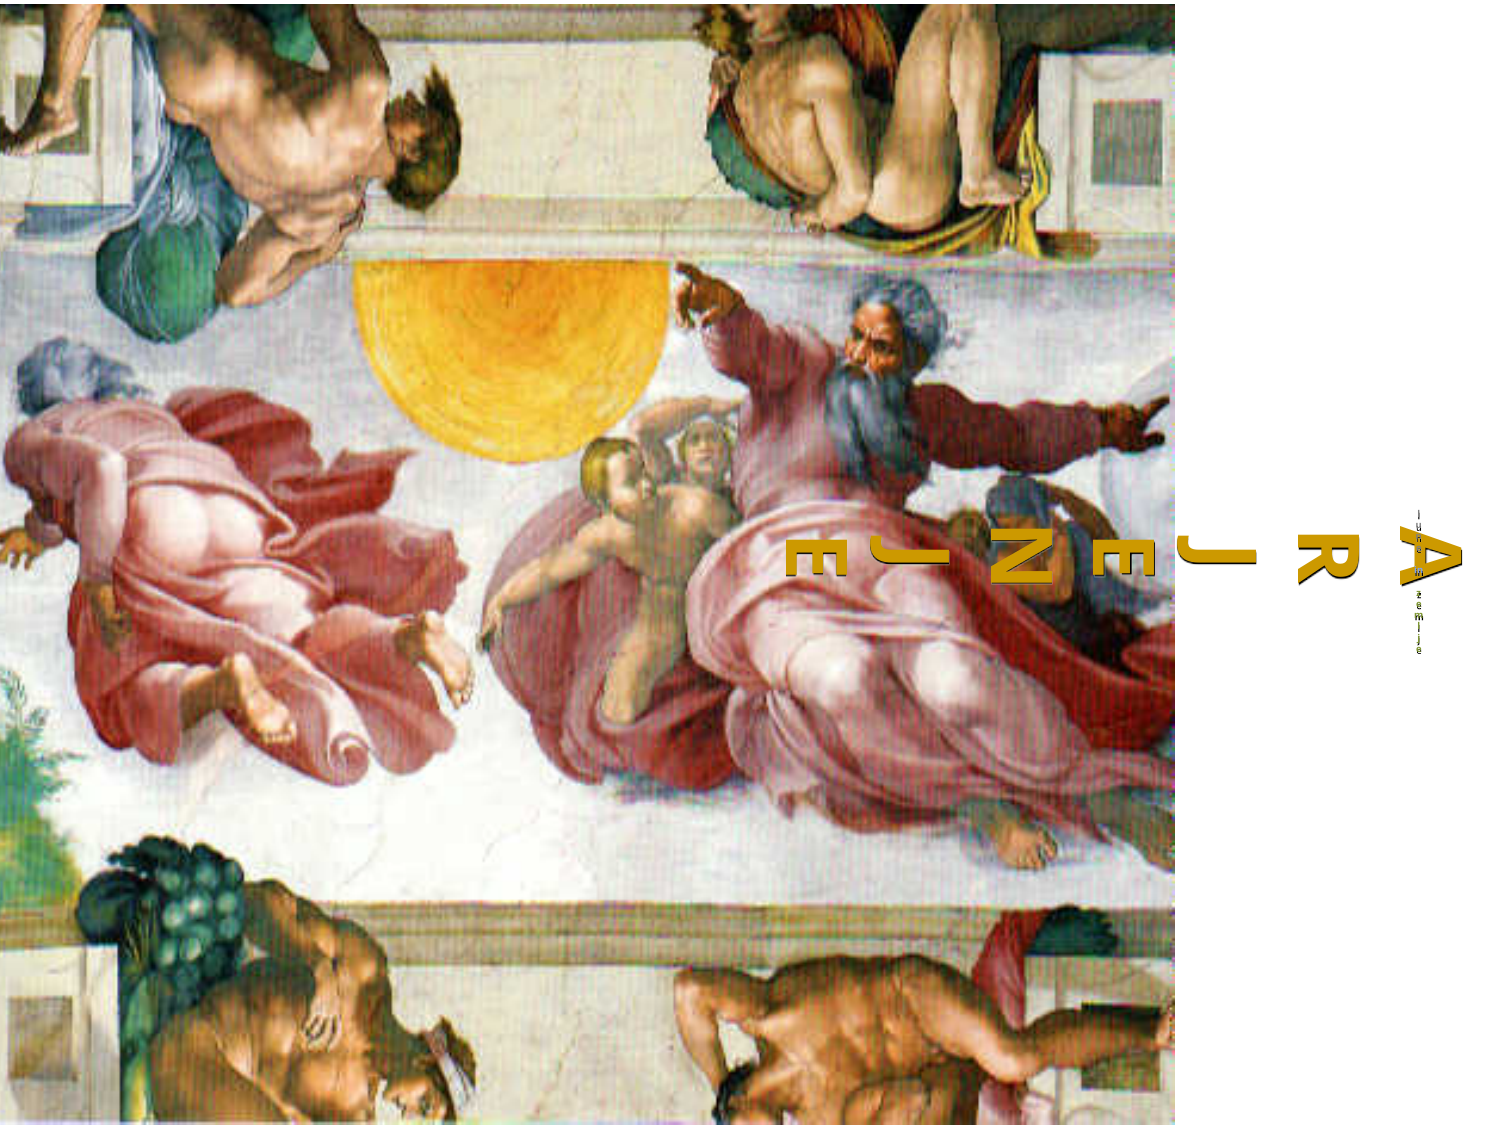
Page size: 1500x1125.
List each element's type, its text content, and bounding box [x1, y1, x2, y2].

picture [0, 4, 1175, 1125]
text_box l u n e in z e m l j e [1337, 62, 1500, 1100]
title S T V A R J E N J E [1187, 24, 1375, 1088]
